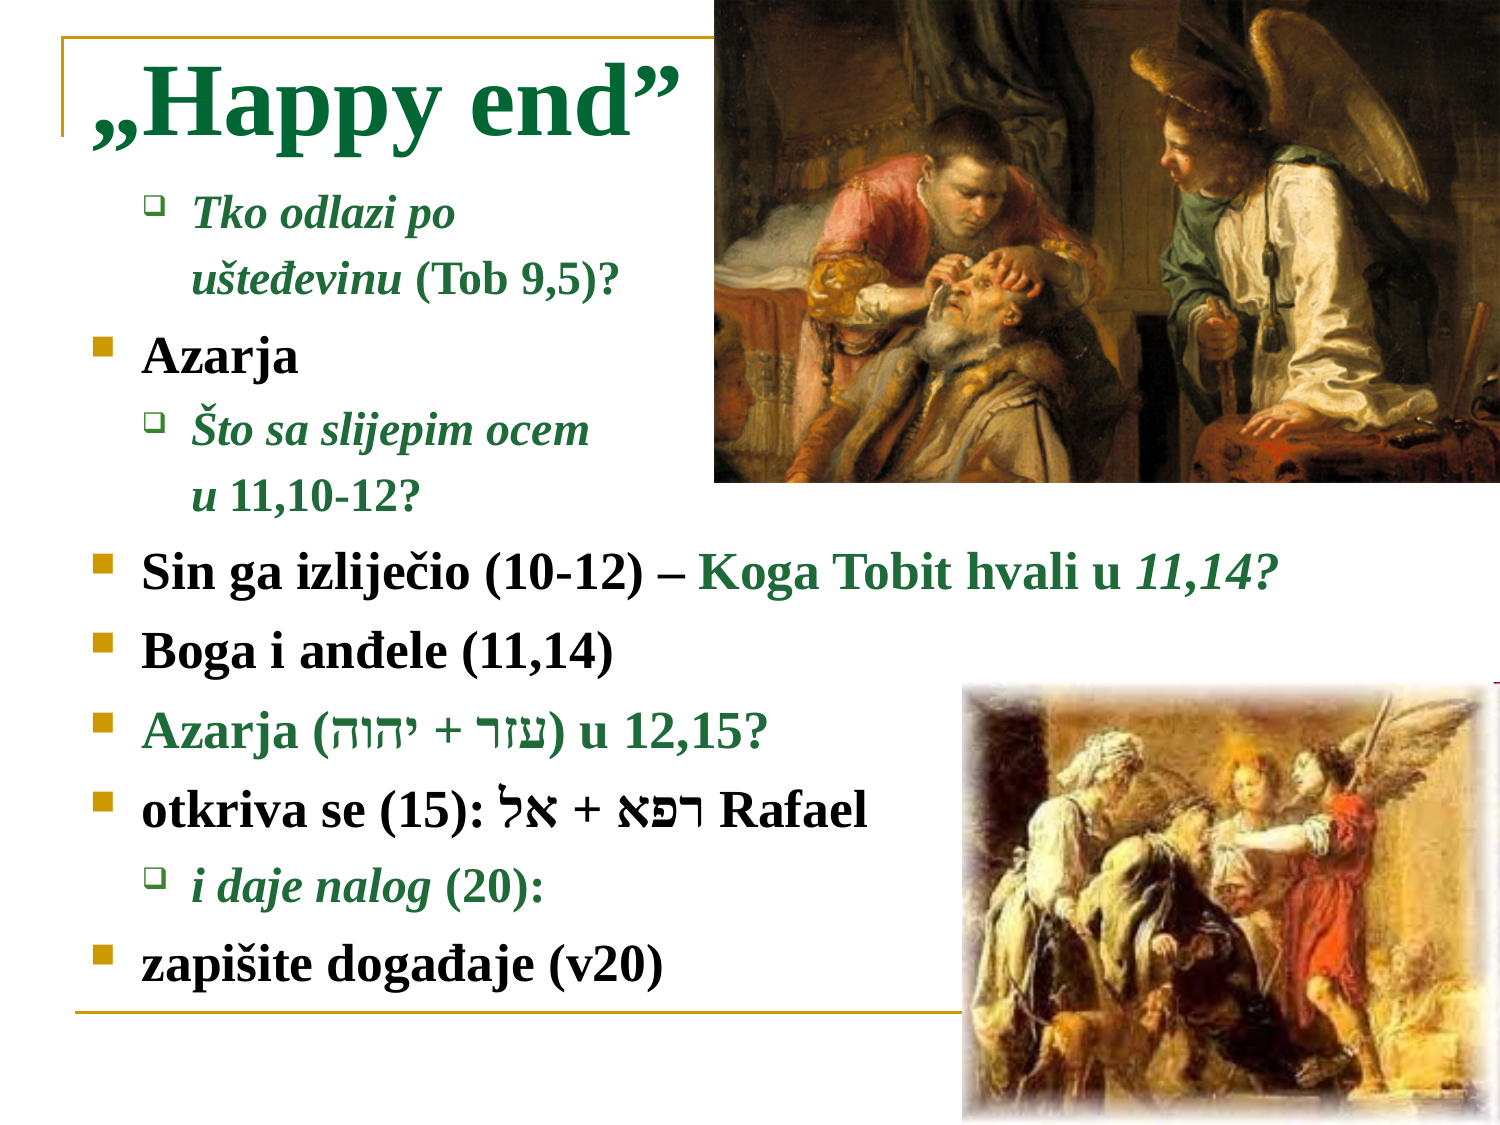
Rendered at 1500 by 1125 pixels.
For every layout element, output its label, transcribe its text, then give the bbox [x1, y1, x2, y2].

list Tko odlazi po ušteđevinu (Tob 9,5)? Azarja Što sa slijepim ocem u 11,10-12? Sin ga izliječio (10-12) – Koga Tobit hvali u 11,14? Boga i anđele (11,14) Azarja (עזר + יהוה) u 12,15? otkriva se (15): רפא + אל Rafael i daje nalog (20): zapišite događaje (v20) [75, 164, 1426, 1004]
picture [714, 0, 1500, 483]
title „Happy end” [75, 23, 714, 164]
picture [962, 682, 1500, 1125]
